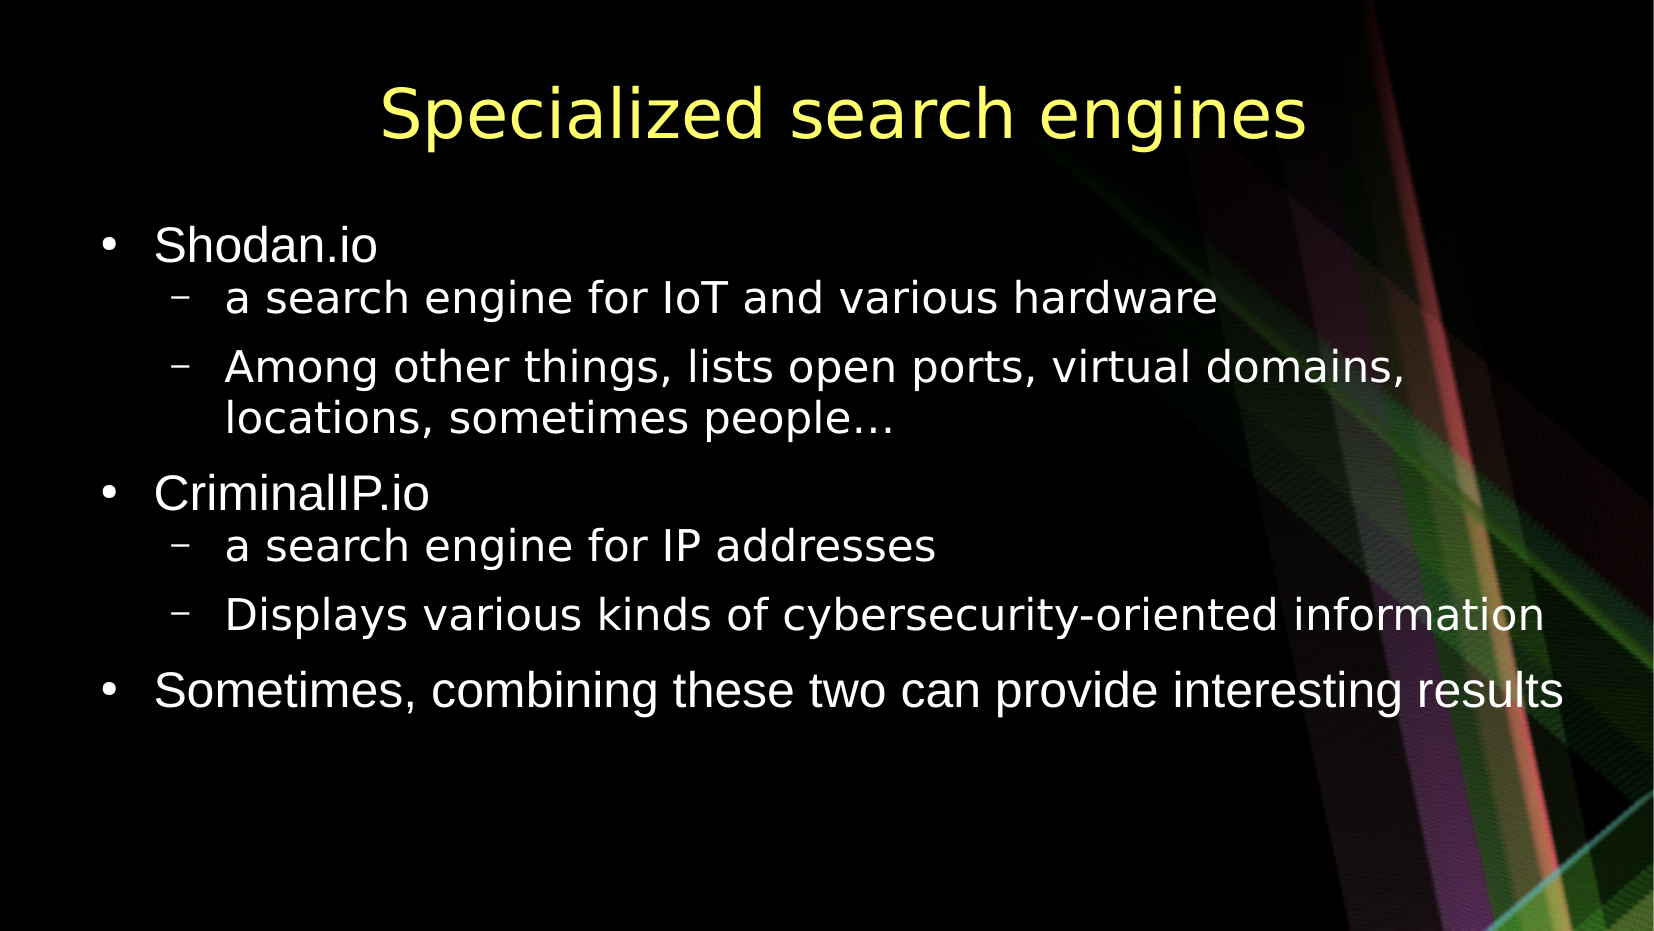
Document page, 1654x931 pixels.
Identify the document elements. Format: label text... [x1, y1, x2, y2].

picture [0, 0, 1654, 931]
list Shodan.io a search engine for IoT and various hardware Among other things, lists open ports, virtual domains, locations, sometimes people… CriminalIP.io a search engine for IP addresses Displays various kinds of cybersecurity-oriented information Sometimes, combining these two can provide interesting results [82, 217, 1607, 898]
title Specialized search engines [82, 37, 1607, 193]
